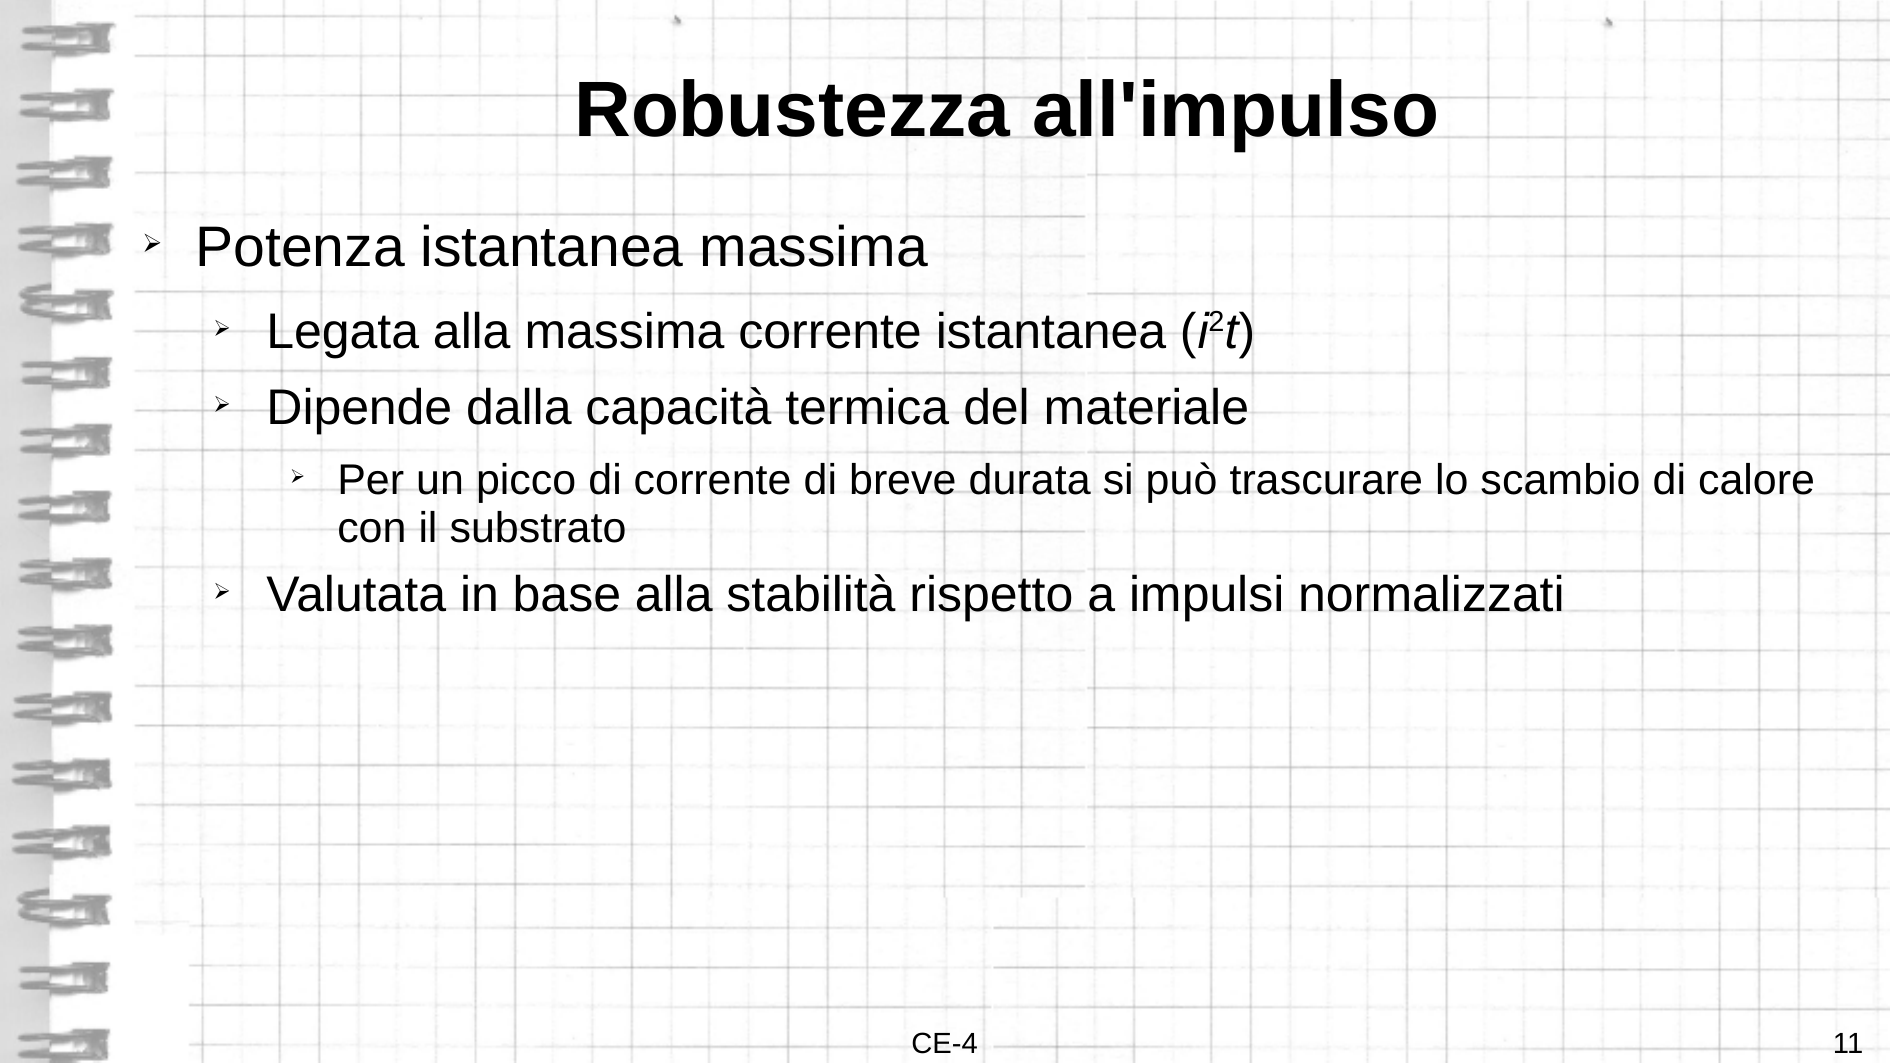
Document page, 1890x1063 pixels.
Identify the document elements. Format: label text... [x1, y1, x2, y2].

list Potenza istantanea massima Legata alla massima corrente istantanea (i2t) Dipende dalla capacità termica del materiale Per un picco di corrente di breve durata si può trascurare lo scambio di calore con il substrato Valutata in base alla stabilità rispetto a impulsi normalizzati [124, 214, 1890, 832]
picture [0, 0, 1890, 1063]
title Robustezza all'impulso [124, 20, 1890, 198]
